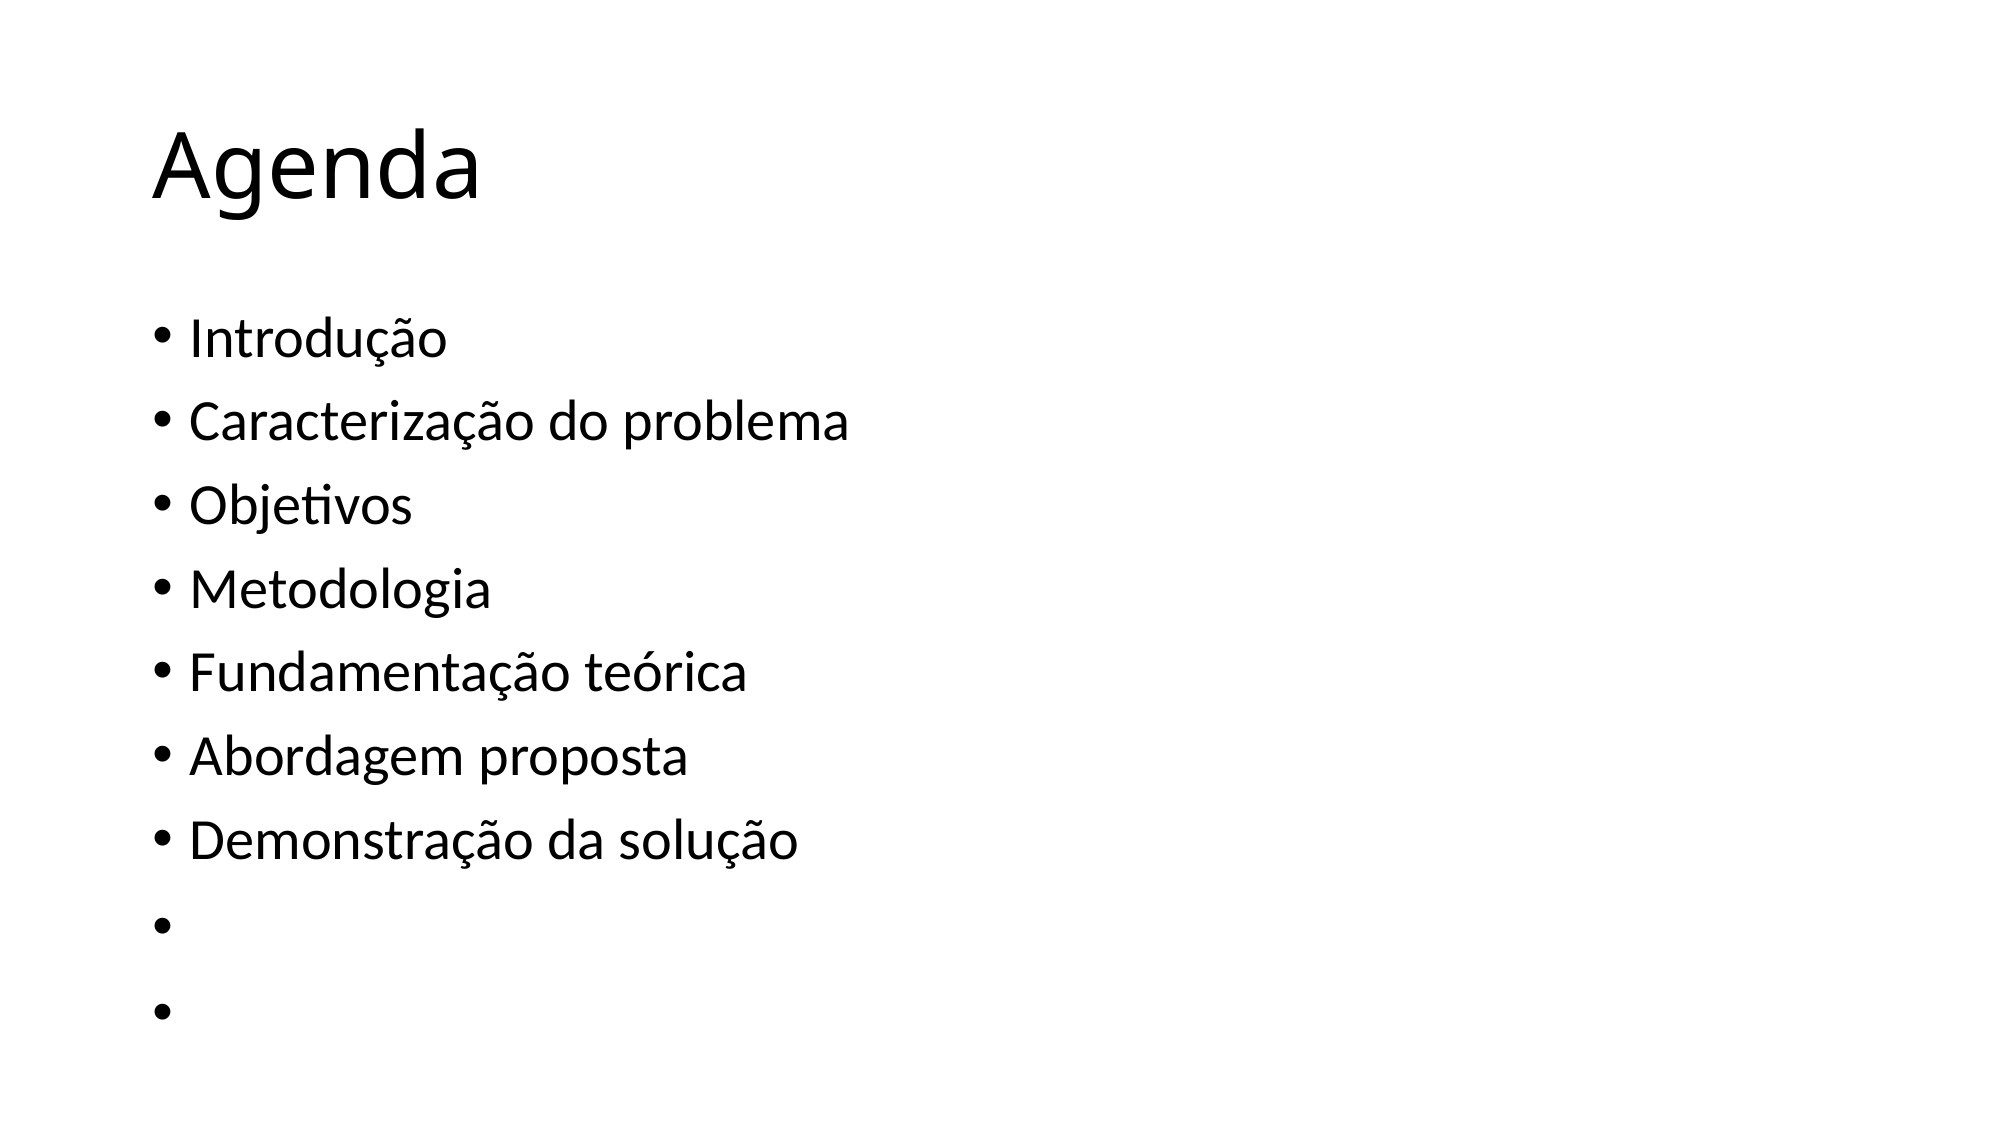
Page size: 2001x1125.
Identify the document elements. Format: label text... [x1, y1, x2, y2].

list Introdução Caracterização do problema Objetivos Metodologia Fundamentação teórica Abordagem proposta Demonstração da solução [137, 299, 1863, 1014]
title Agenda [137, 59, 1863, 278]
